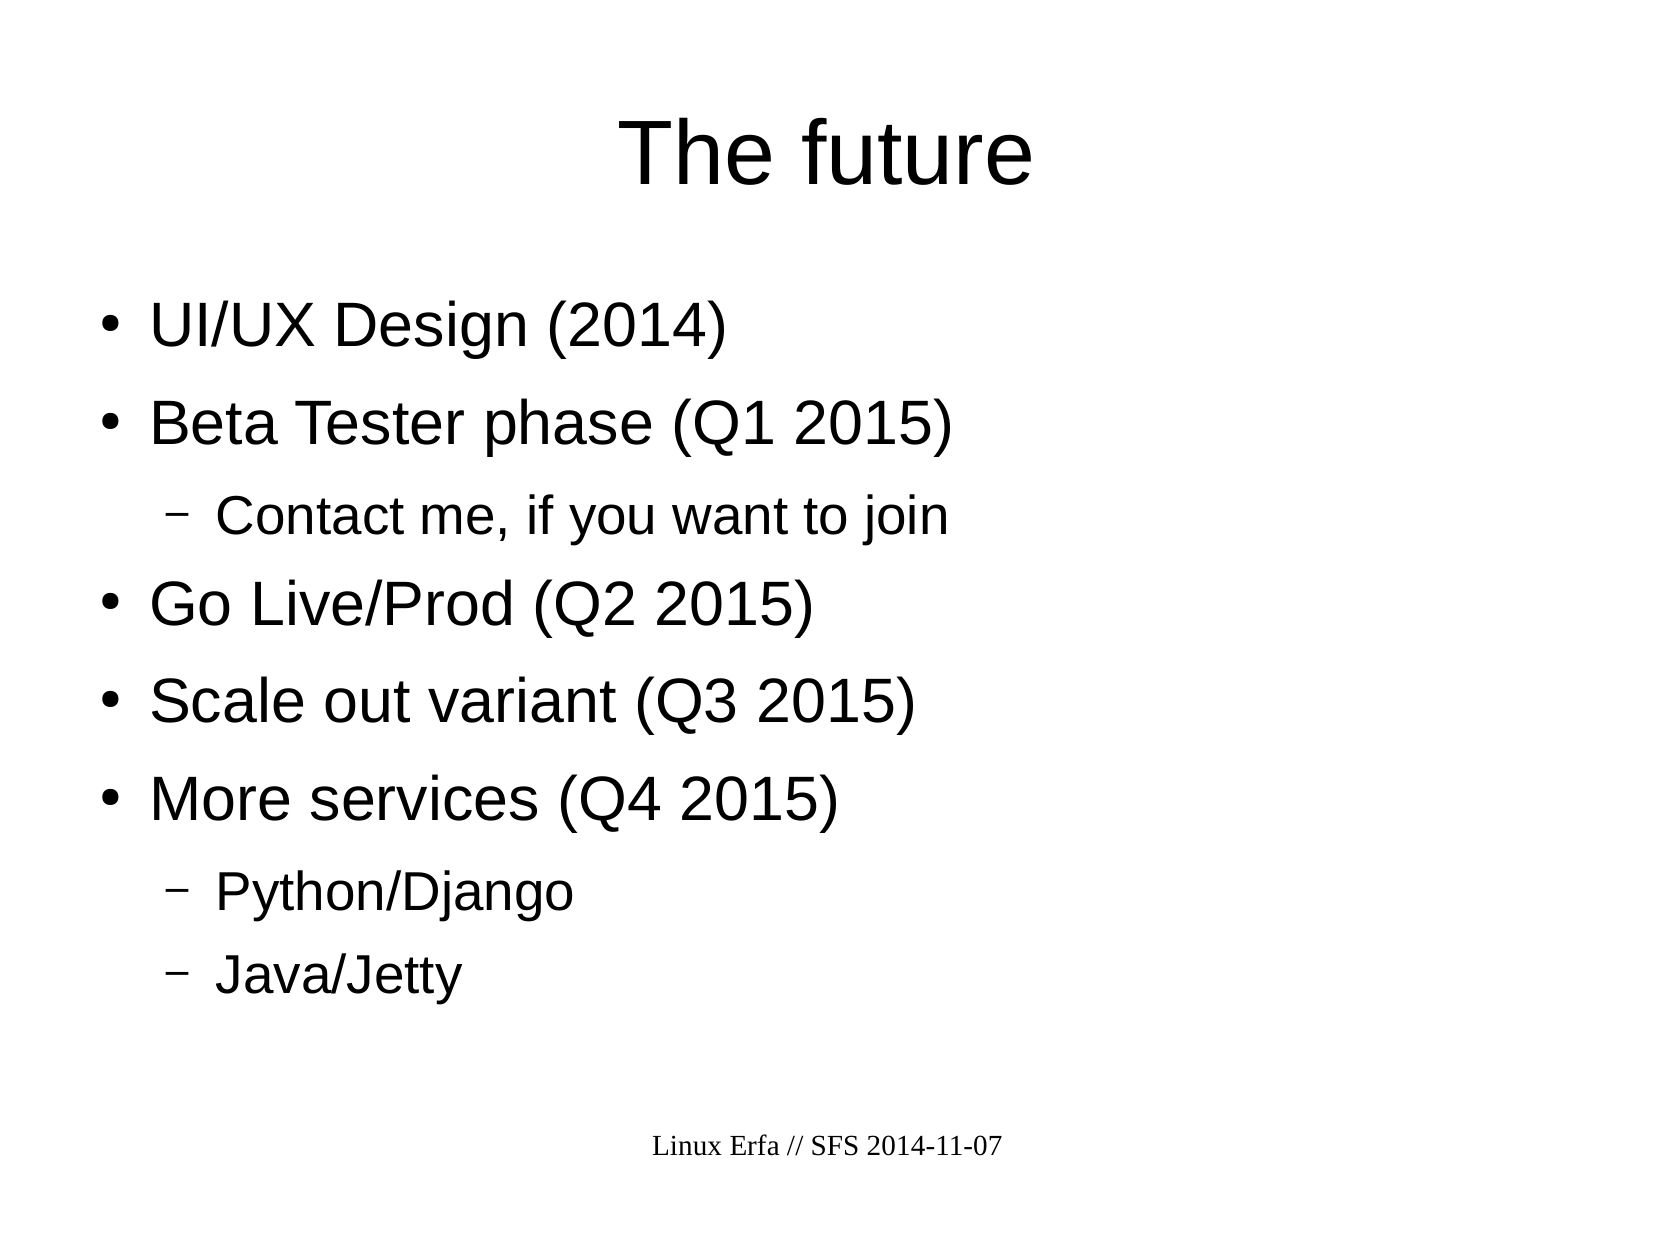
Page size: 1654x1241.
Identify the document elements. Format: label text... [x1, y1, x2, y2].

list UI/UX Design (2014) Beta Tester phase (Q1 2015) Contact me, if you want to join Go Live/Prod (Q2 2015) Scale out variant (Q3 2015) More services (Q4 2015) Python/Django Java/Jetty [82, 290, 1538, 1010]
title The future [82, 49, 1571, 257]
